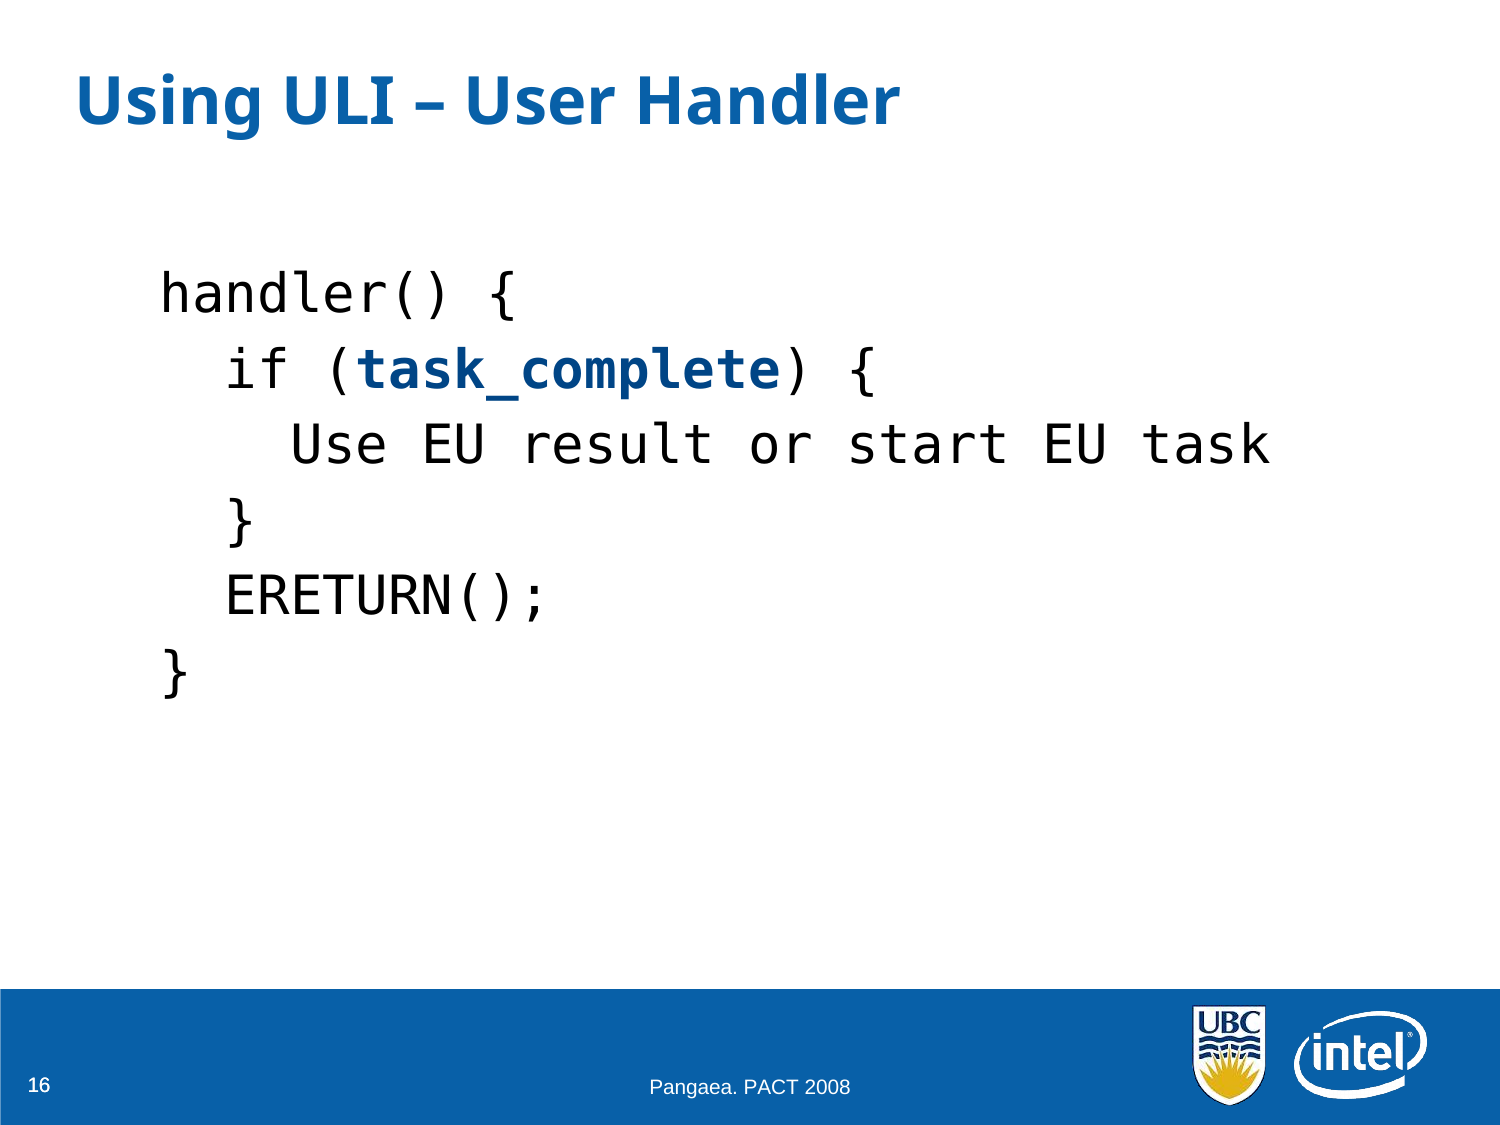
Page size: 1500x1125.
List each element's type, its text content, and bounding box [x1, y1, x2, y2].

picture [1294, 1011, 1427, 1099]
picture [1192, 1005, 1266, 1106]
list handler() { if (task_complete) { Use EU result or start EU task } ERETURN(); } [159, 262, 1351, 972]
title Using ULI – User Handler [74, 25, 1427, 172]
